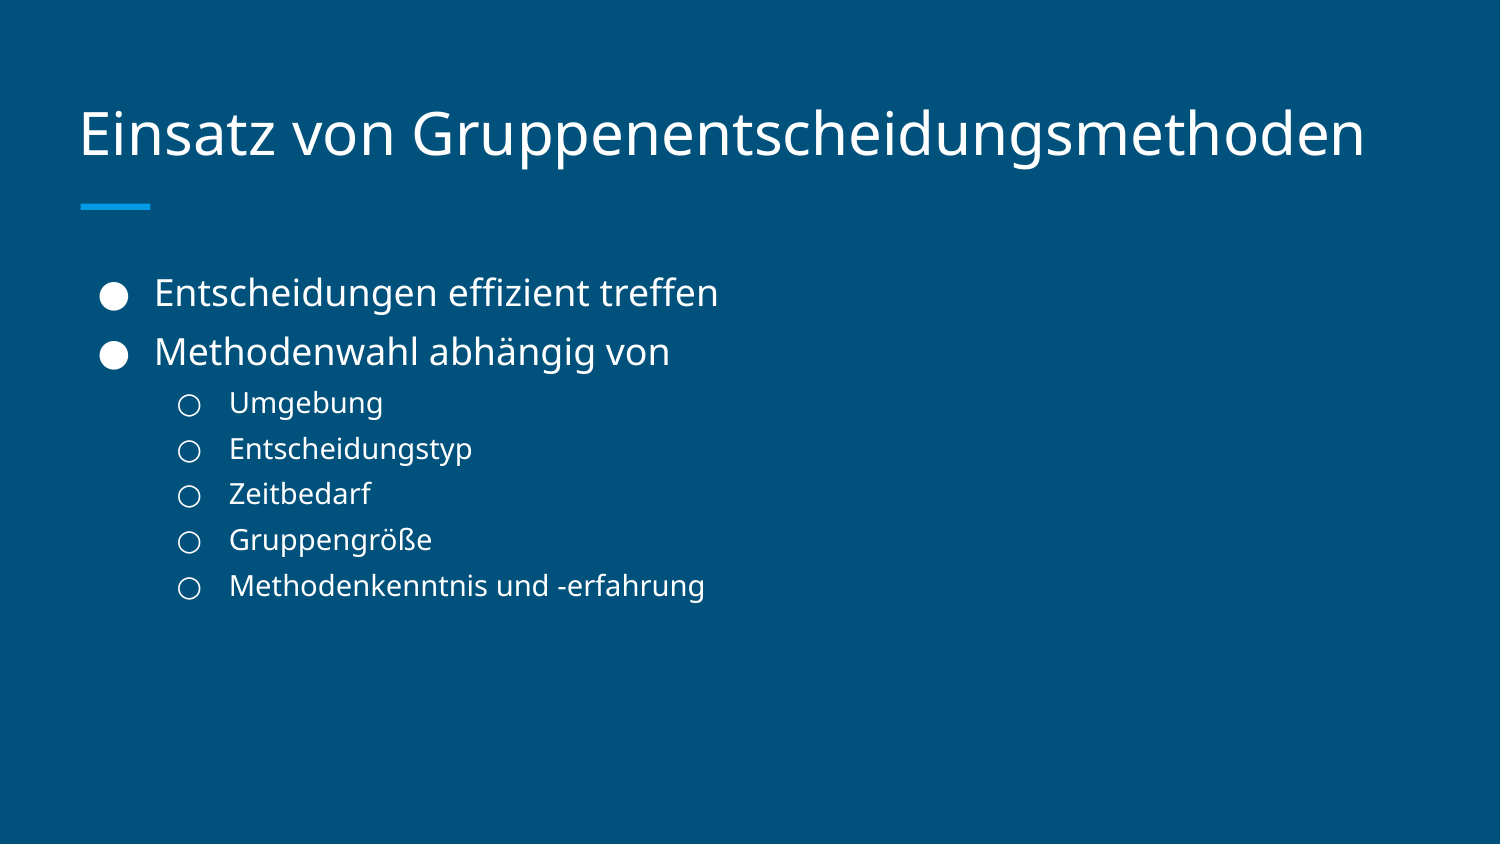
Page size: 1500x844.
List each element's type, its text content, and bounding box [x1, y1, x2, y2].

title Einsatz von Gruppenentscheidungsmethoden [63, 75, 1437, 188]
list Entscheidungen effizient treffen Methodenwahl abhängig von Umgebung Entscheidungstyp Zeitbedarf Gruppengröße Methodenkenntnis und -erfahrung [63, 244, 1437, 750]
